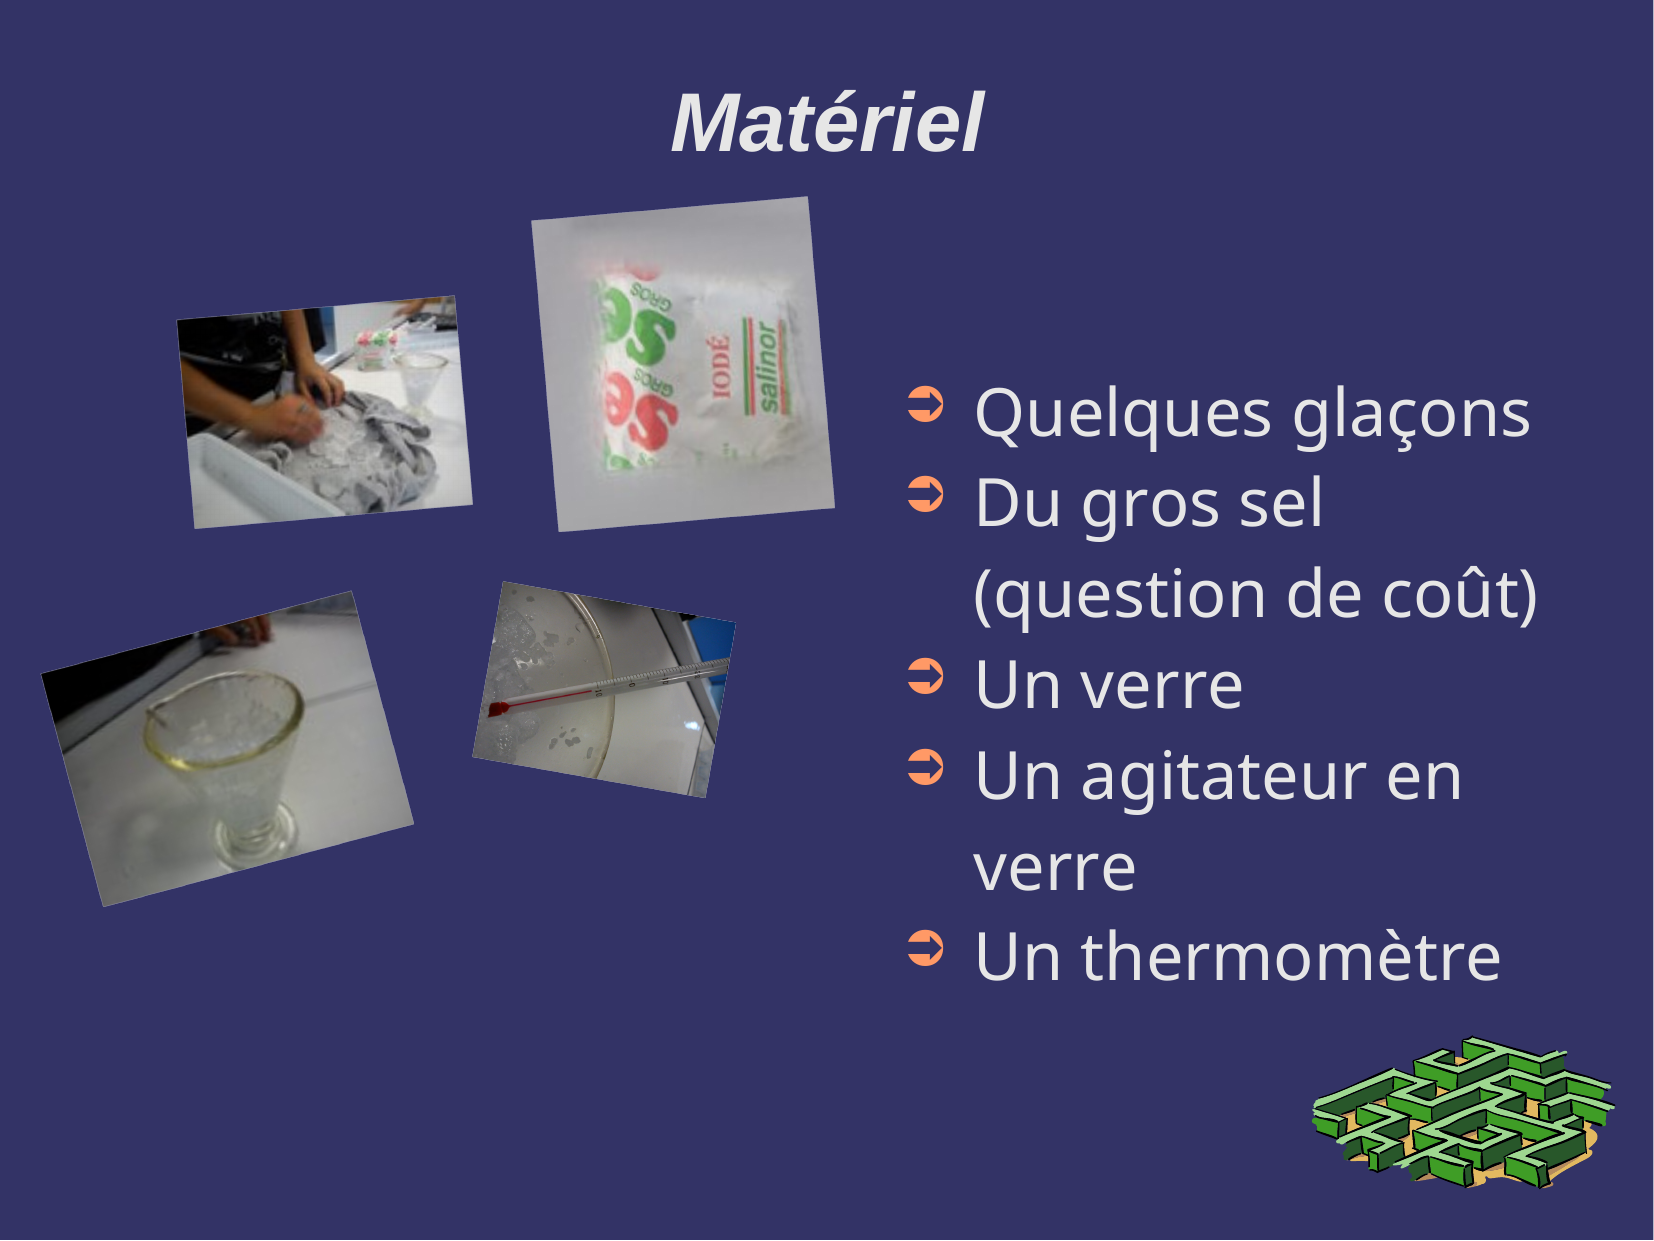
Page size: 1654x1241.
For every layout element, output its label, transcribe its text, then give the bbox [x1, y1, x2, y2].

picture [40, 590, 414, 908]
title Matériel [121, 19, 1534, 227]
picture [531, 196, 835, 532]
list Quelques glaçons Du gros sel (question de coût) Un verre Un agitateur en verre Un thermomètre [891, 364, 1570, 1132]
picture [472, 581, 736, 798]
picture [176, 295, 473, 529]
